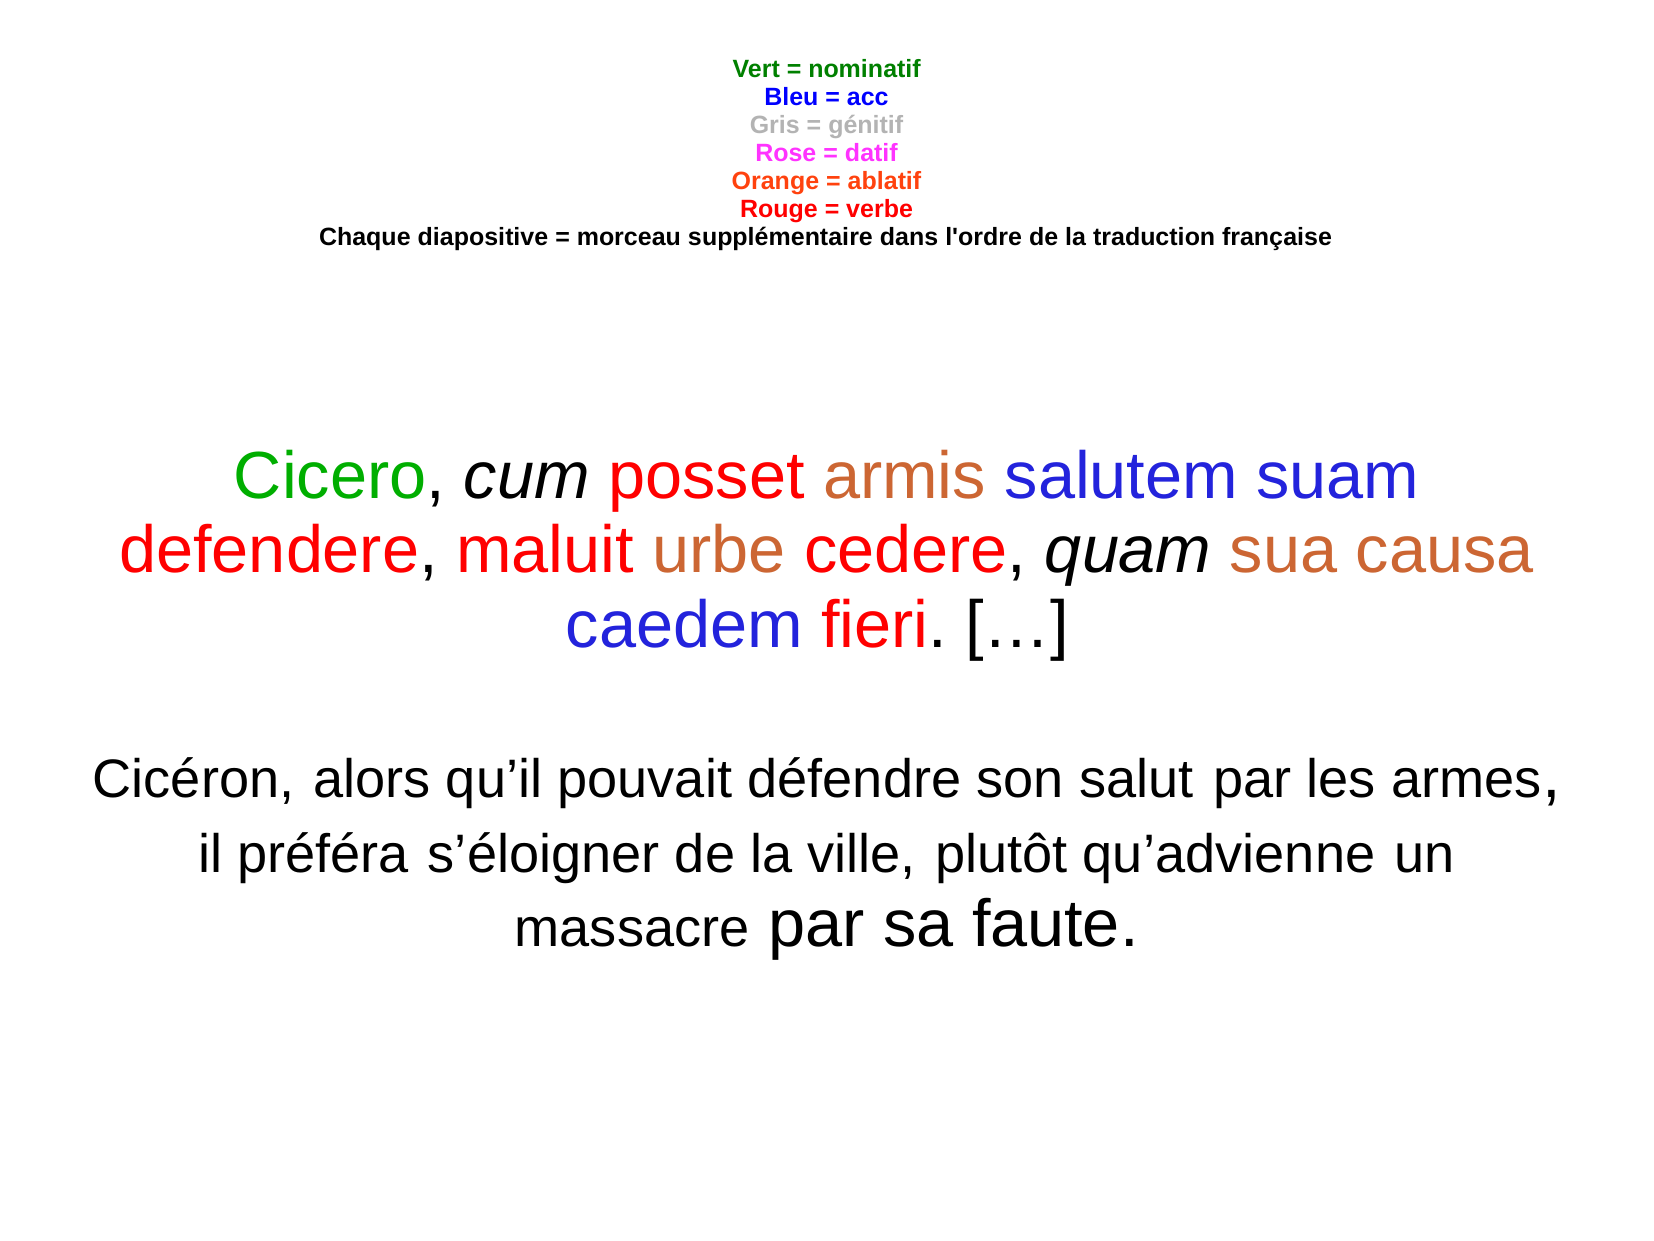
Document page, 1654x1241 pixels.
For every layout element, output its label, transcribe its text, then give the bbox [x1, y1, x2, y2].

title Vert = nominatif Bleu = acc Gris = génitif Rose = datif Orange = ablatif Rouge = verbe Chaque diapositive = morceau supplémentaire dans l'ordre de la traduction française [82, 49, 1571, 257]
subtitle Cicero, cum posset armis salutem suam defendere, maluit urbe cedere, quam sua causa caedem fieri. […] Cicéron, alors qu’il pouvait défendre son salut par les armes, il préféra s’éloigner de la ville, plutôt qu’advienne un massacre par sa faute. [82, 290, 1571, 1109]
